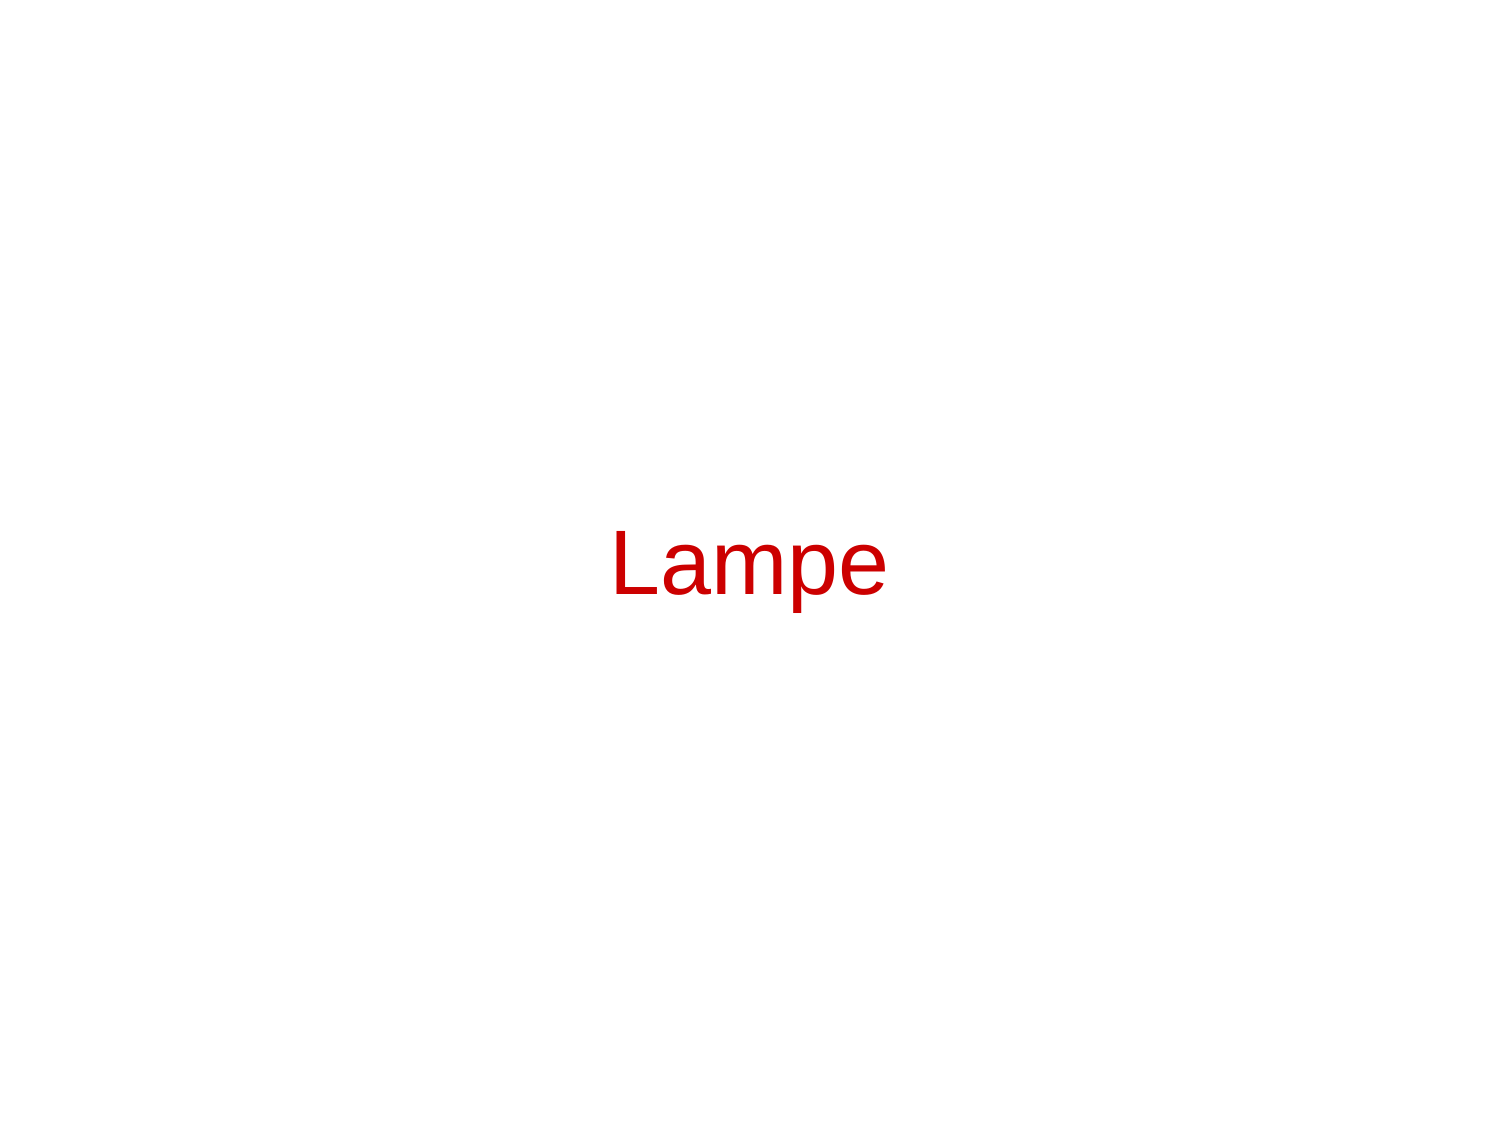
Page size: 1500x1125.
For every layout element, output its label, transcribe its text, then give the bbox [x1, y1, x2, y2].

title Lampe [112, 468, 1388, 657]
